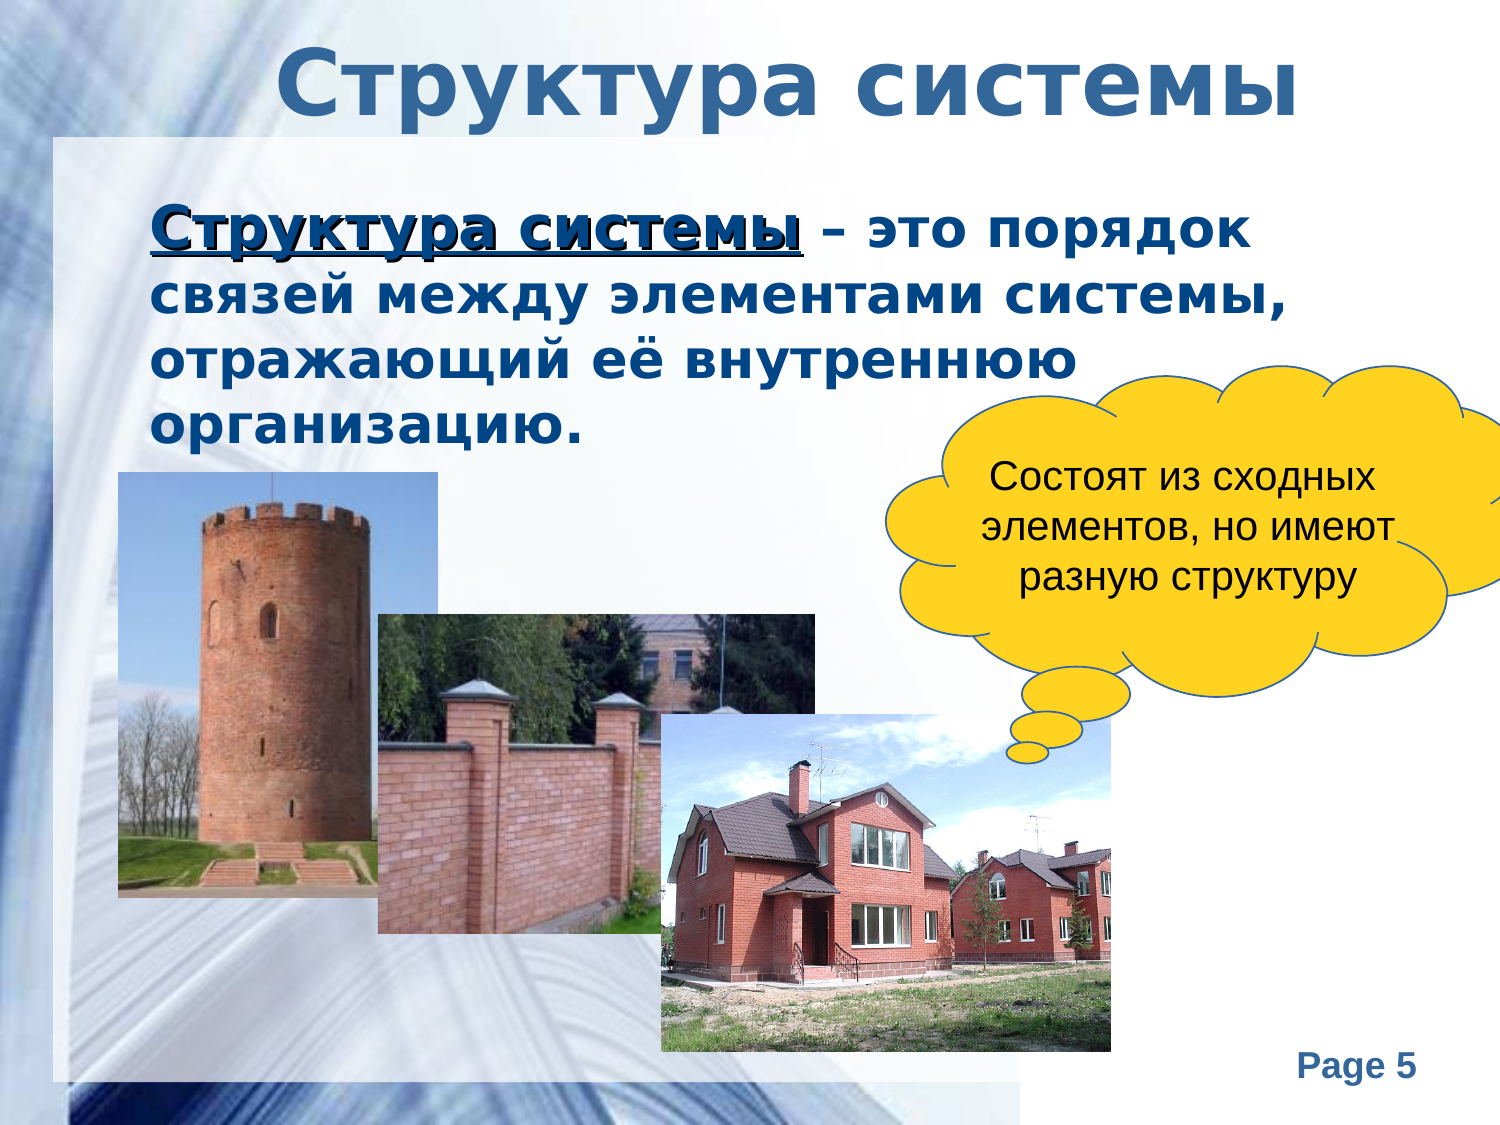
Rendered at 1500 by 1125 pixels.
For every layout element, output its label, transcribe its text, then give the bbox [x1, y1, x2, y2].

text_box Структура системы [259, 16, 1318, 142]
text_box Структура системы – это порядок связей между элементами системы, отражающий её внутреннюю организацию. [134, 181, 1328, 501]
picture [0, 0, 1500, 1125]
picture [118, 472, 1111, 1052]
text_box Состоят из сходных элементов, но имеют разную структуру [885, 366, 1500, 764]
